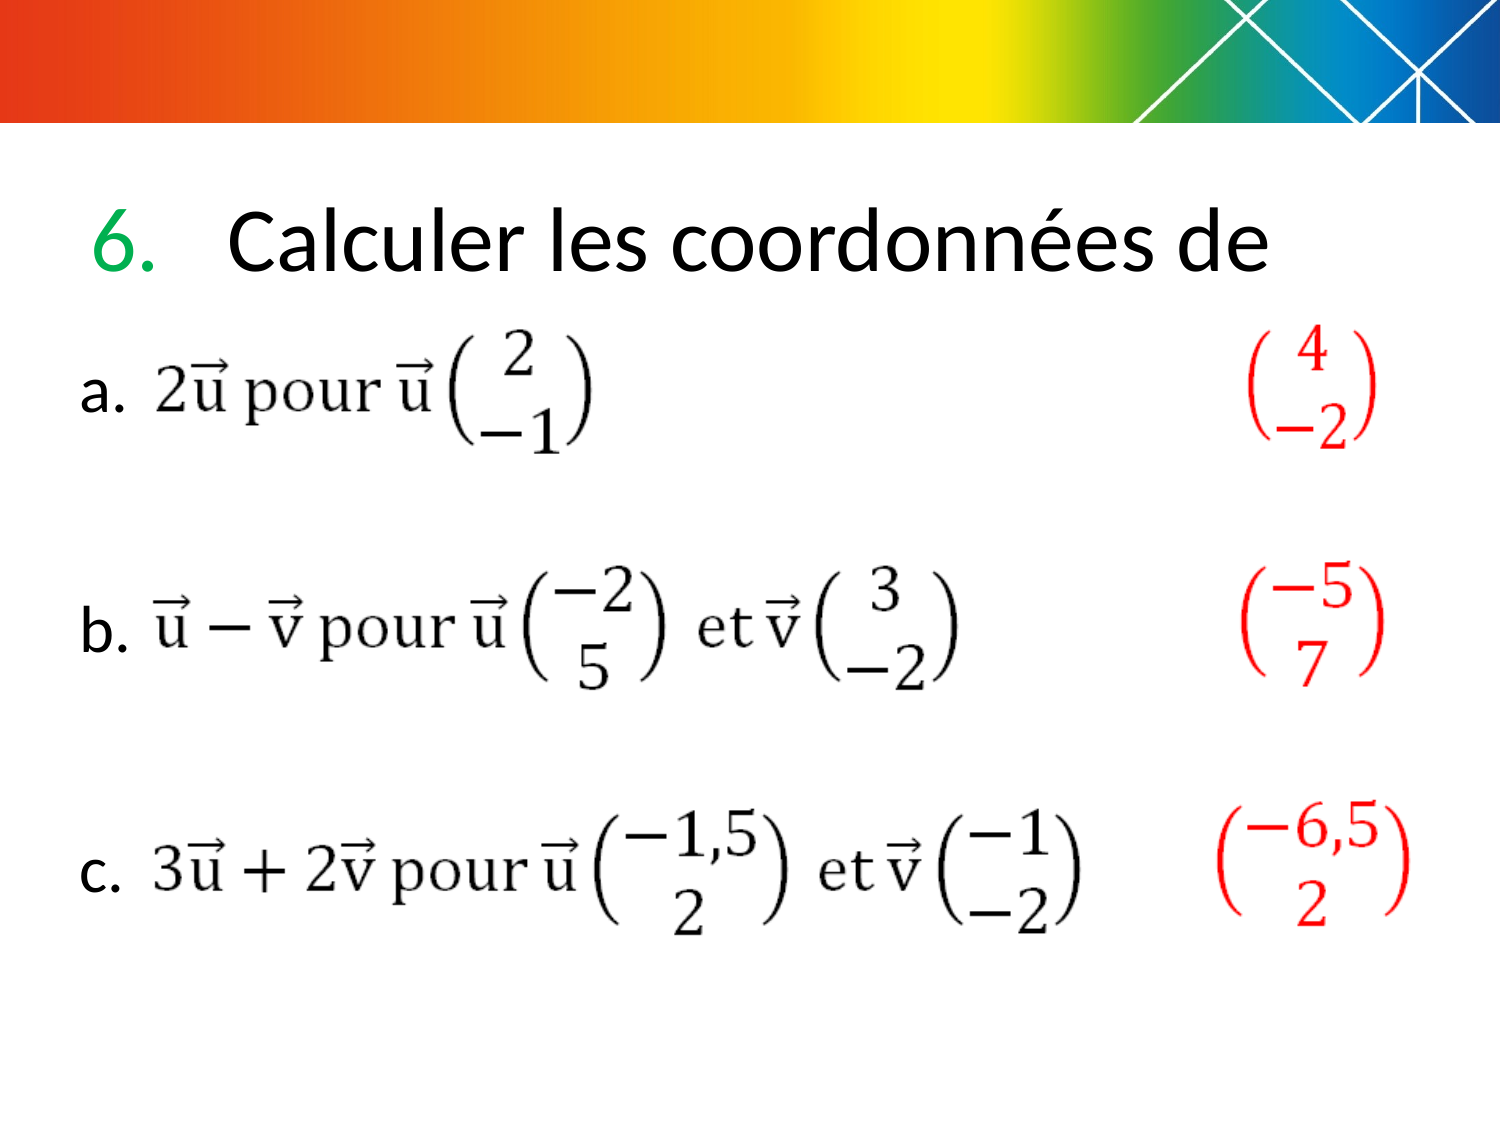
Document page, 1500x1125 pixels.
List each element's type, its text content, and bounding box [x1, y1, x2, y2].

title Calculer les coordonnées de [75, 163, 1500, 305]
picture [144, 544, 993, 709]
text_box a. b. c. [64, 338, 573, 1125]
picture [135, 314, 619, 476]
picture [0, 0, 1359, 123]
picture [1210, 786, 1431, 942]
picture [1234, 550, 1396, 701]
picture [1340, 0, 1500, 123]
picture [135, 798, 1100, 951]
picture [1246, 314, 1388, 460]
